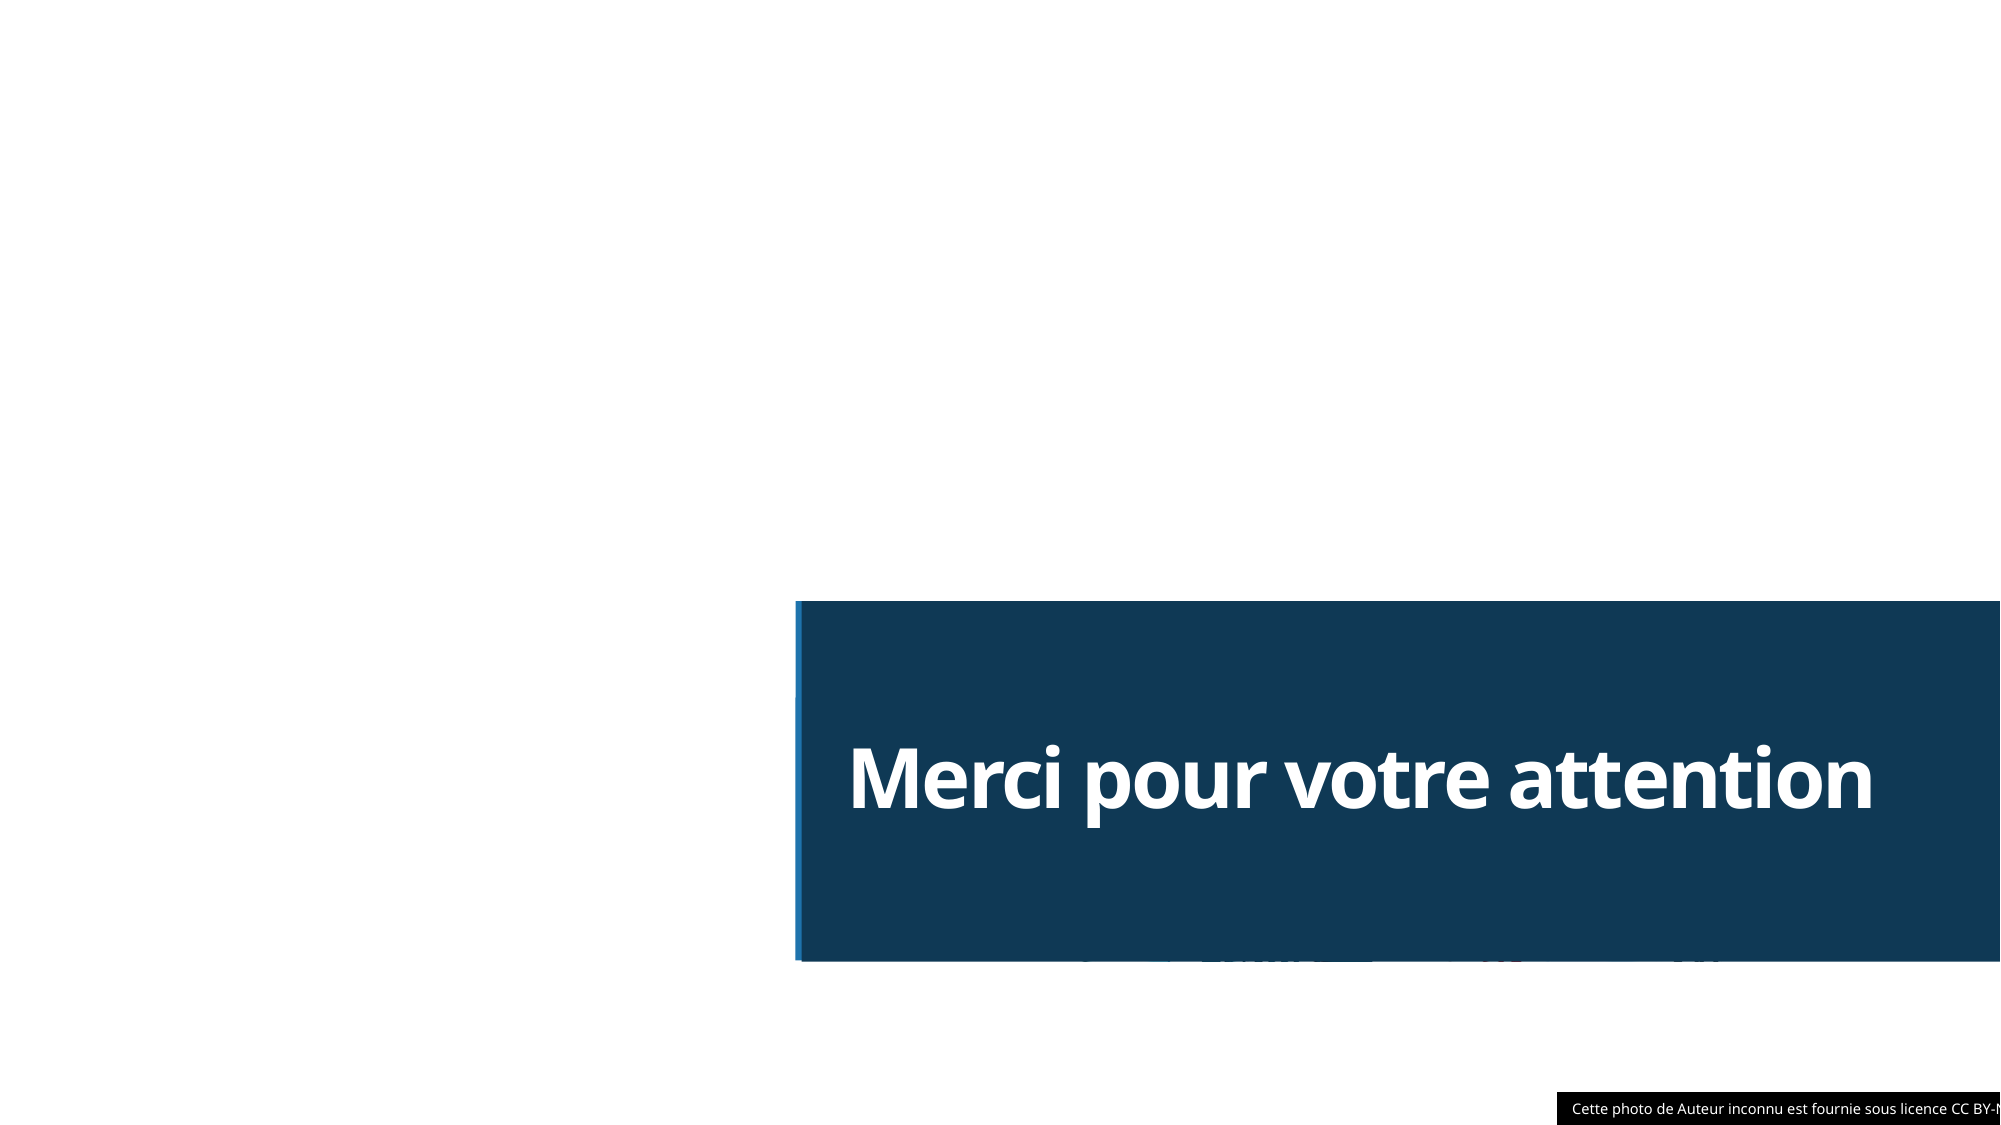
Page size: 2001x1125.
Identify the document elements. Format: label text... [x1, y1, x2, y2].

picture [0, 0, 2000, 1125]
list Merci pour votre attention [801, 601, 2000, 962]
text_box Cette photo de Auteur inconnu est fournie sous licence CC BY-NC-ND. [1557, 1092, 2000, 1125]
